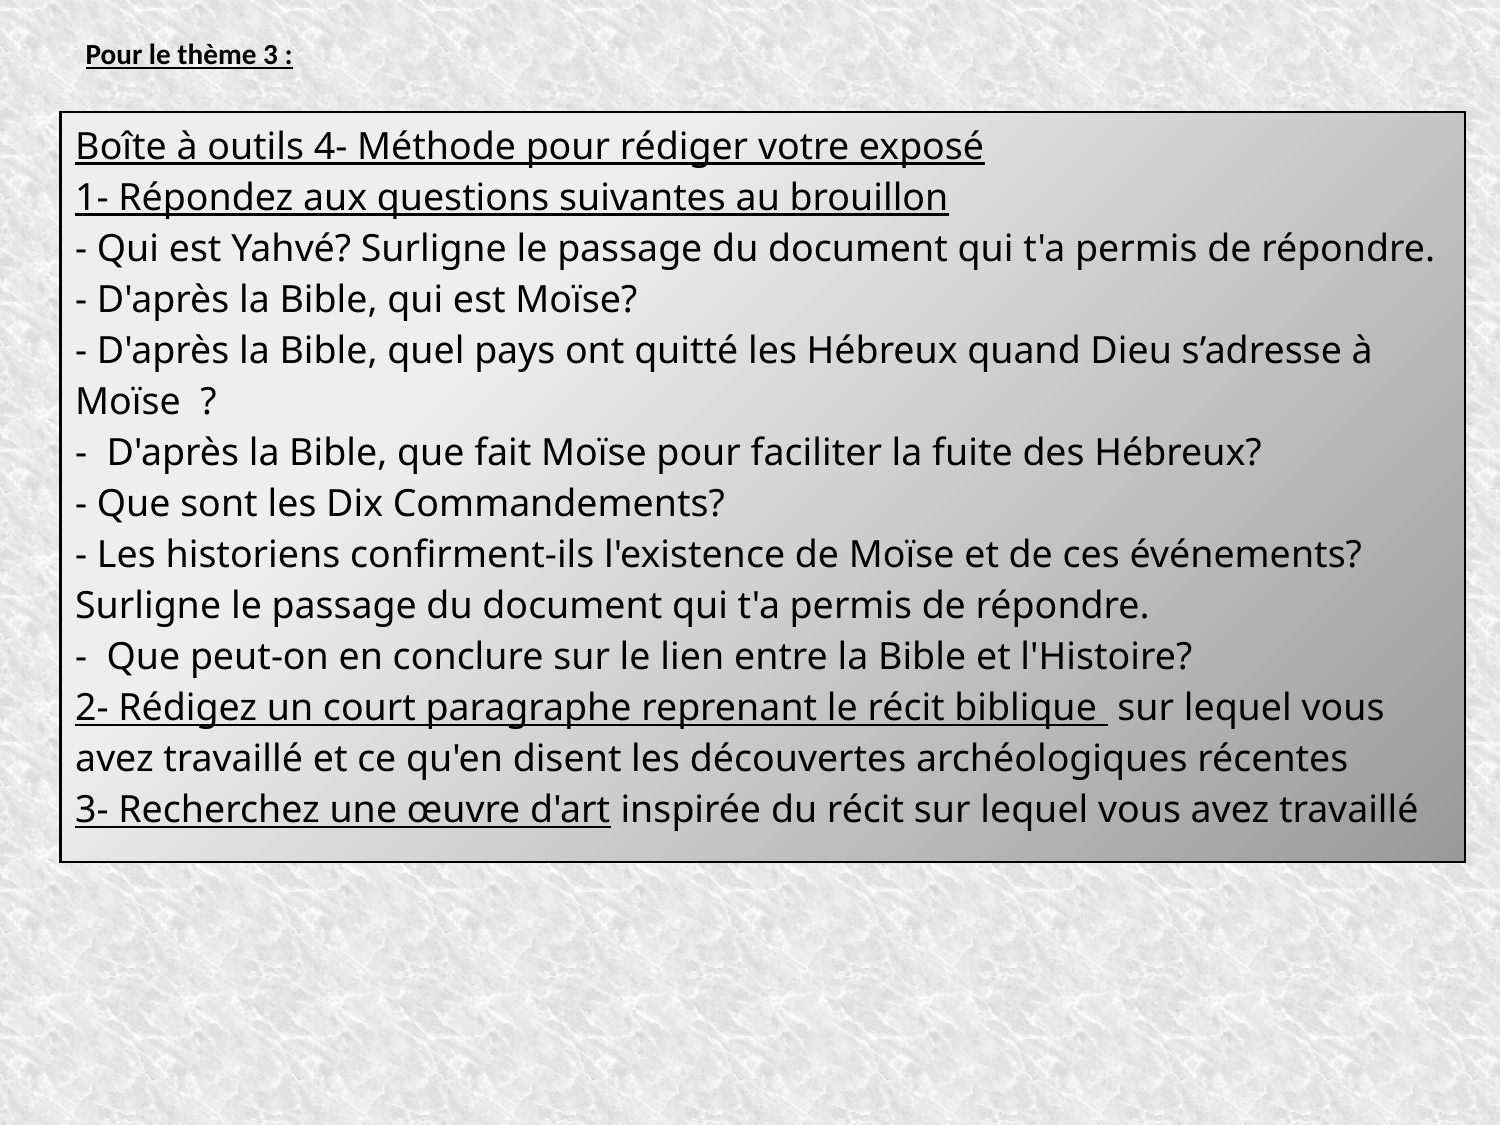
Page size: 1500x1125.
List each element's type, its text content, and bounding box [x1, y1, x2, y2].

table_header Boîte à outils 4- Méthode pour rédiger votre exposé 1- Répondez aux questions suivantes au brouillon - Qui est Yahvé? Surligne le passage du document qui t'a permis de répondre. - D'après la Bible, qui est Moïse? - D'après la Bible, quel pays ont quitté les Hébreux quand Dieu s’adresse à Moïse ? - D'après la Bible, que fait Moïse pour faciliter la fuite des Hébreux? - Que sont les Dix Commandements? - Les historiens confirment-ils l'existence de Moïse et de ces événements? Surligne le passage du document qui t'a permis de répondre. - Que peut-on en conclure sur le lien entre la Bible et l'Histoire? 2- Rédigez un court paragraphe reprenant le récit biblique sur lequel vous avez travaillé et ce qu'en disent les découvertes archéologiques récentes 3- Recherchez une œuvre d'art inspirée du récit sur lequel vous avez travaillé [62, 113, 1464, 861]
picture [0, 0, 1500, 1125]
text_box Pour le thème 3 : [70, 35, 1335, 86]
